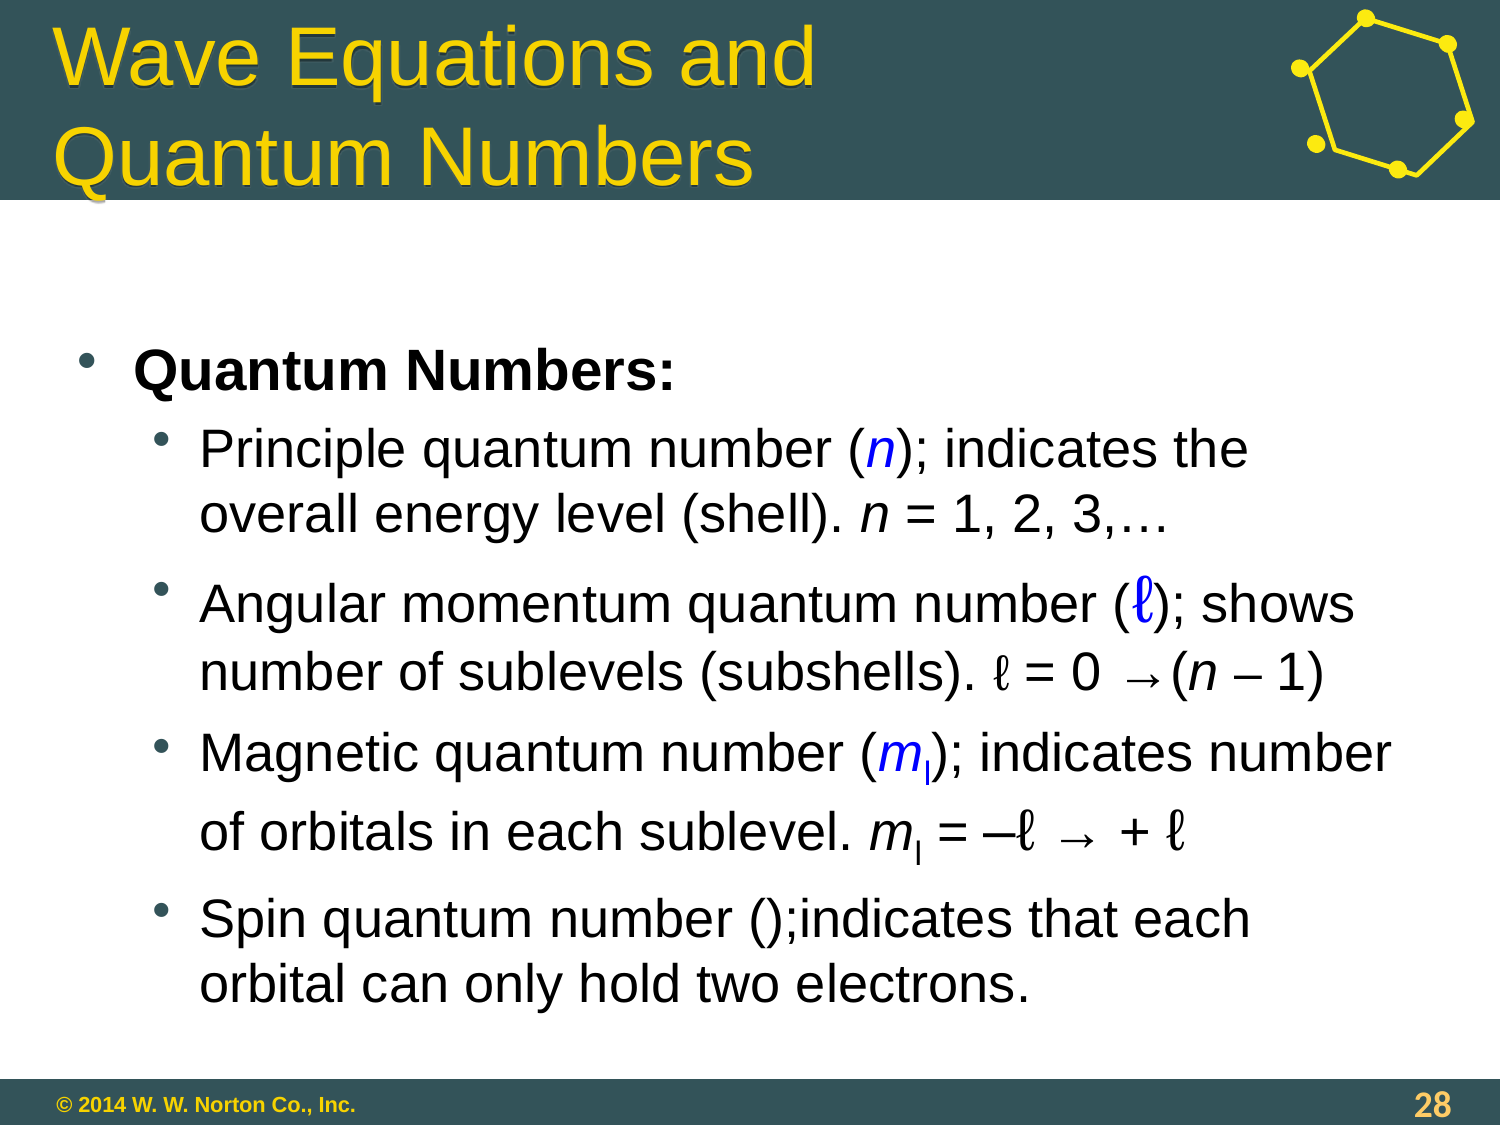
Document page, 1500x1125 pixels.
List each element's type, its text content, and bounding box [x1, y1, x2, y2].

title Wave Equations and Quantum Numbers [37, 14, 1118, 190]
slide_number <number> [1390, 1076, 1468, 1125]
list Quantum Numbers: Principle quantum number (n); indicates the overall energy level (shell). n = 1, 2, 3,… Angular momentum quantum number (ℓ); shows number of sublevels (subshells). ℓ = 0 →(n – 1) Magnetic quantum number (ml); indicates number of orbitals in each sublevel. ml = –ℓ → + ℓ Spin quantum number ();indicates that each orbital can only hold two electrons. [62, 242, 1425, 1051]
